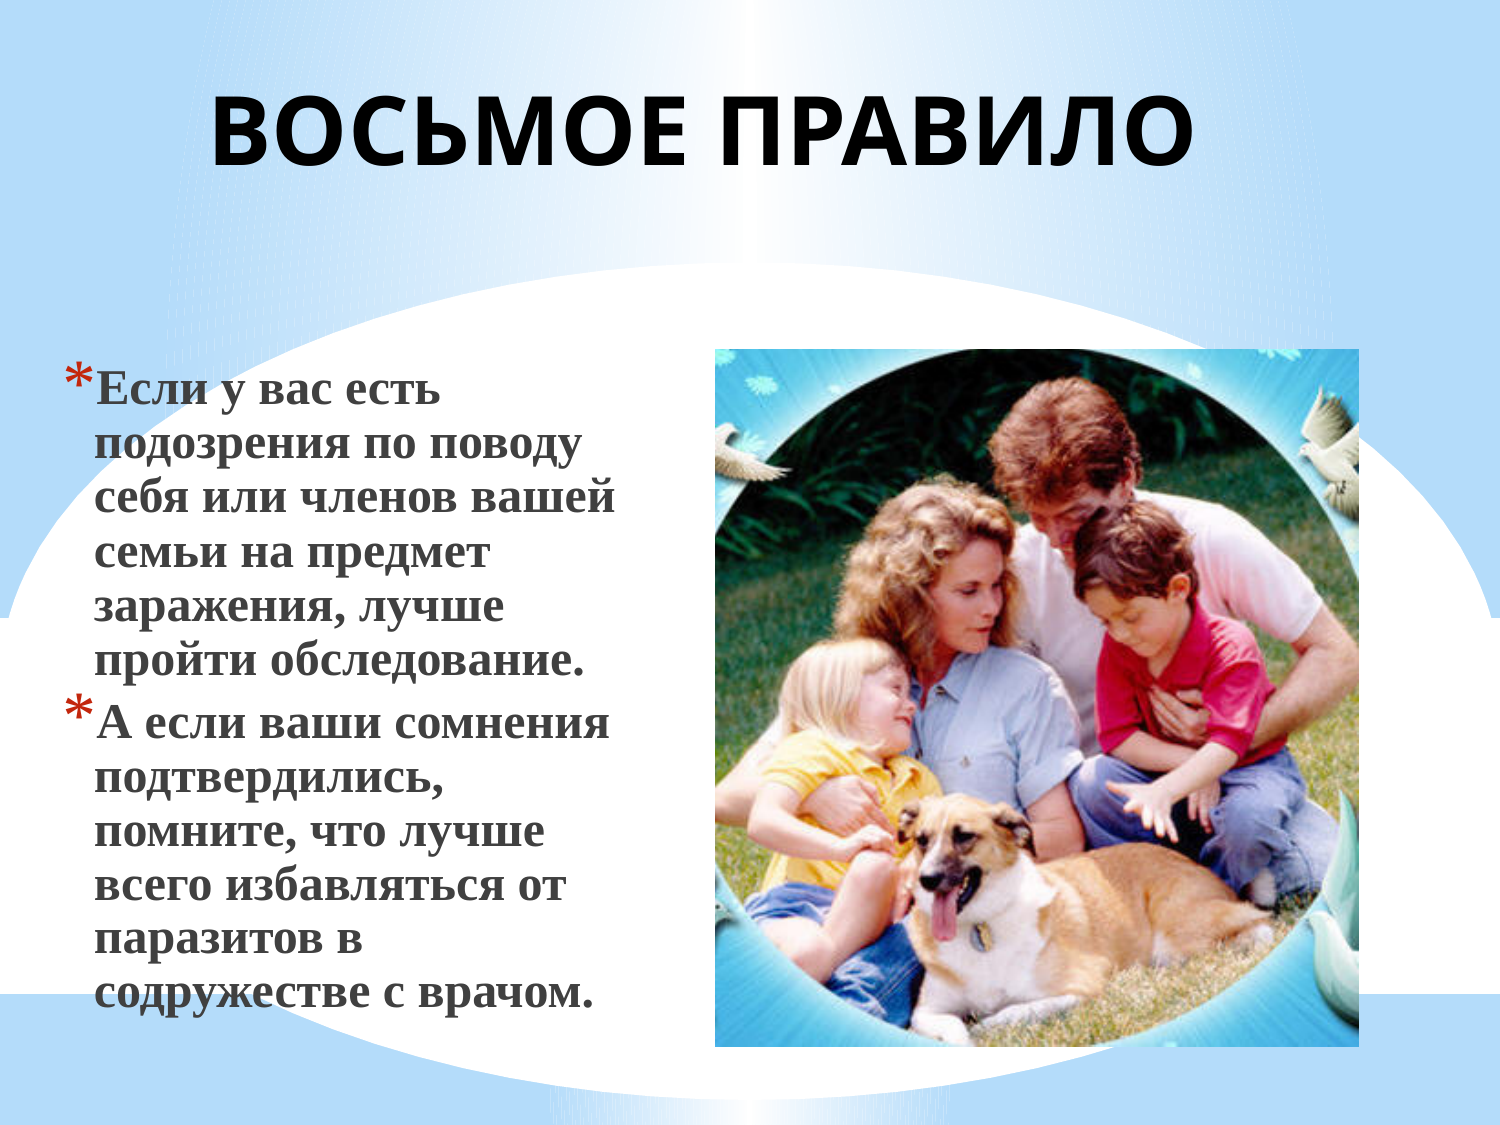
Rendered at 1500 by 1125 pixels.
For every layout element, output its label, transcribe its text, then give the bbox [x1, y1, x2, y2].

picture [715, 349, 1359, 1047]
list Если у вас есть подозрения по поводу себя или членов вашей семьи на предмет заражения, лучше пройти обследование. А если ваши сомнения подтвердились, помните, что лучше всего избавляться от паразитов в содружестве с врачом. [41, 326, 656, 1047]
title ВОСЬМОЕ ПРАВИЛО [53, 54, 1353, 232]
